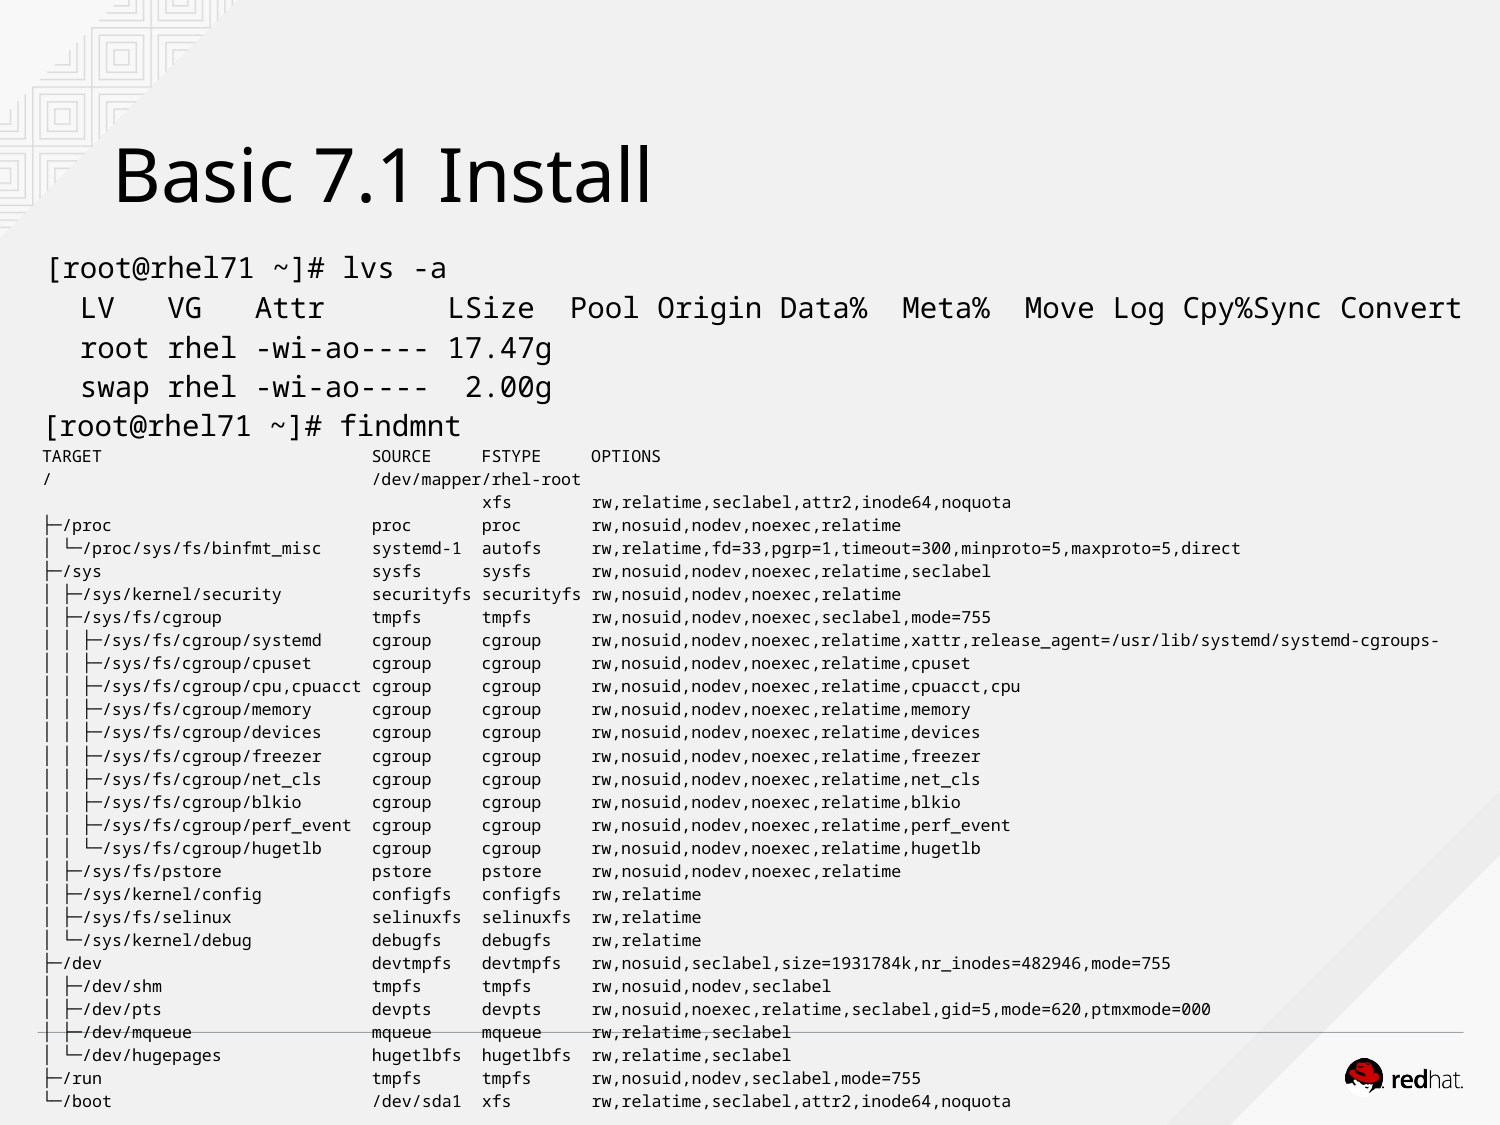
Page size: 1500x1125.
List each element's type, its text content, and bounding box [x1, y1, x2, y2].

text_box [root@rhel71 ~]# lvs -a LV VG Attr LSize Pool Origin Data% Meta% Move Log Cpy%Sync Convert root rhel -wi-ao---- 17.47g swap rhel -wi-ao---- 2.00g [30, 239, 1500, 493]
title Basic 7.1 Install [112, 0, 1388, 225]
text_box [root@rhel71 ~]# findmnt TARGET SOURCE FSTYPE OPTIONS / /dev/mapper/rhel-root xfs rw,relatime,seclabel,attr2,inode64,noquota ├─/proc proc proc rw,nosuid,nodev,noexec,relatime │ └─/proc/sys/fs/binfmt_misc systemd-1 autofs rw,relatime,fd=33,pgrp=1,timeout=300,minproto=5,maxproto=5,direct ├─/sys sysfs sysfs rw,nosuid,nodev,noexec,relatime,seclabel │ ├─/sys/kernel/security securityfs securityfs rw,nosuid,nodev,noexec,relatime │ ├─/sys/fs/cgroup tmpfs tmpfs rw,nosuid,nodev,noexec,seclabel,mode=755 │ │ ├─/sys/fs/cgroup/systemd cgroup cgroup rw,nosuid,nodev,noexec,relatime,xattr,release_agent=/usr/lib/systemd/systemd-cgroups- │ │ ├─/sys/fs/cgroup/cpuset cgroup cgroup rw,nosuid,nodev,noexec,relatime,cpuset │ │ ├─/sys/fs/cgroup/cpu,cpuacct cgroup cgroup rw,nosuid,nodev,noexec,relatime,cpuacct,cpu │ │ ├─/sys/fs/cgroup/memory cgroup cgroup rw,nosuid,nodev,noexec,relatime,memory │ │ ├─/sys/fs/cgroup/devices cgroup cgroup rw,nosuid,nodev,noexec,relatime,devices │ │ ├─/sys/fs/cgroup/freezer cgroup cgroup rw,nosuid,nodev,noexec,relatime,freezer │ │ ├─/sys/fs/cgroup/net_cls cgroup cgroup rw,nosuid,nodev,noexec,relatime,net_cls │ │ ├─/sys/fs/cgroup/blkio cgroup cgroup rw,nosuid,nodev,noexec,relatime,blkio │ │ ├─/sys/fs/cgroup/perf_event cgroup cgroup rw,nosuid,nodev,noexec,relatime,perf_event │ │ └─/sys/fs/cgroup/hugetlb cgroup cgroup rw,nosuid,nodev,noexec,relatime,hugetlb │ ├─/sys/fs/pstore pstore pstore rw,nosuid,nodev,noexec,relatime │ ├─/sys/kernel/config configfs configfs rw,relatime │ ├─/sys/fs/selinux selinuxfs selinuxfs rw,relatime │ └─/sys/kernel/debug debugfs debugfs rw,relatime ├─/dev devtmpfs devtmpfs rw,nosuid,seclabel,size=1931784k,nr_inodes=482946,mode=755 │ ├─/dev/shm tmpfs tmpfs rw,nosuid,nodev,seclabel │ ├─/dev/pts devpts devpts rw,nosuid,noexec,relatime,seclabel,gid=5,mode=620,ptmxmode=000 │ ├─/dev/mqueue mqueue mqueue rw,relatime,seclabel │ └─/dev/hugepages hugetlbfs hugetlbfs rw,relatime,seclabel ├─/run tmpfs tmpfs rw,nosuid,nodev,seclabel,mode=755 └─/boot /dev/sda1 xfs rw,relatime,seclabel,attr2,inode64,noquota [27, 397, 1486, 1021]
picture [0, 0, 1500, 1125]
